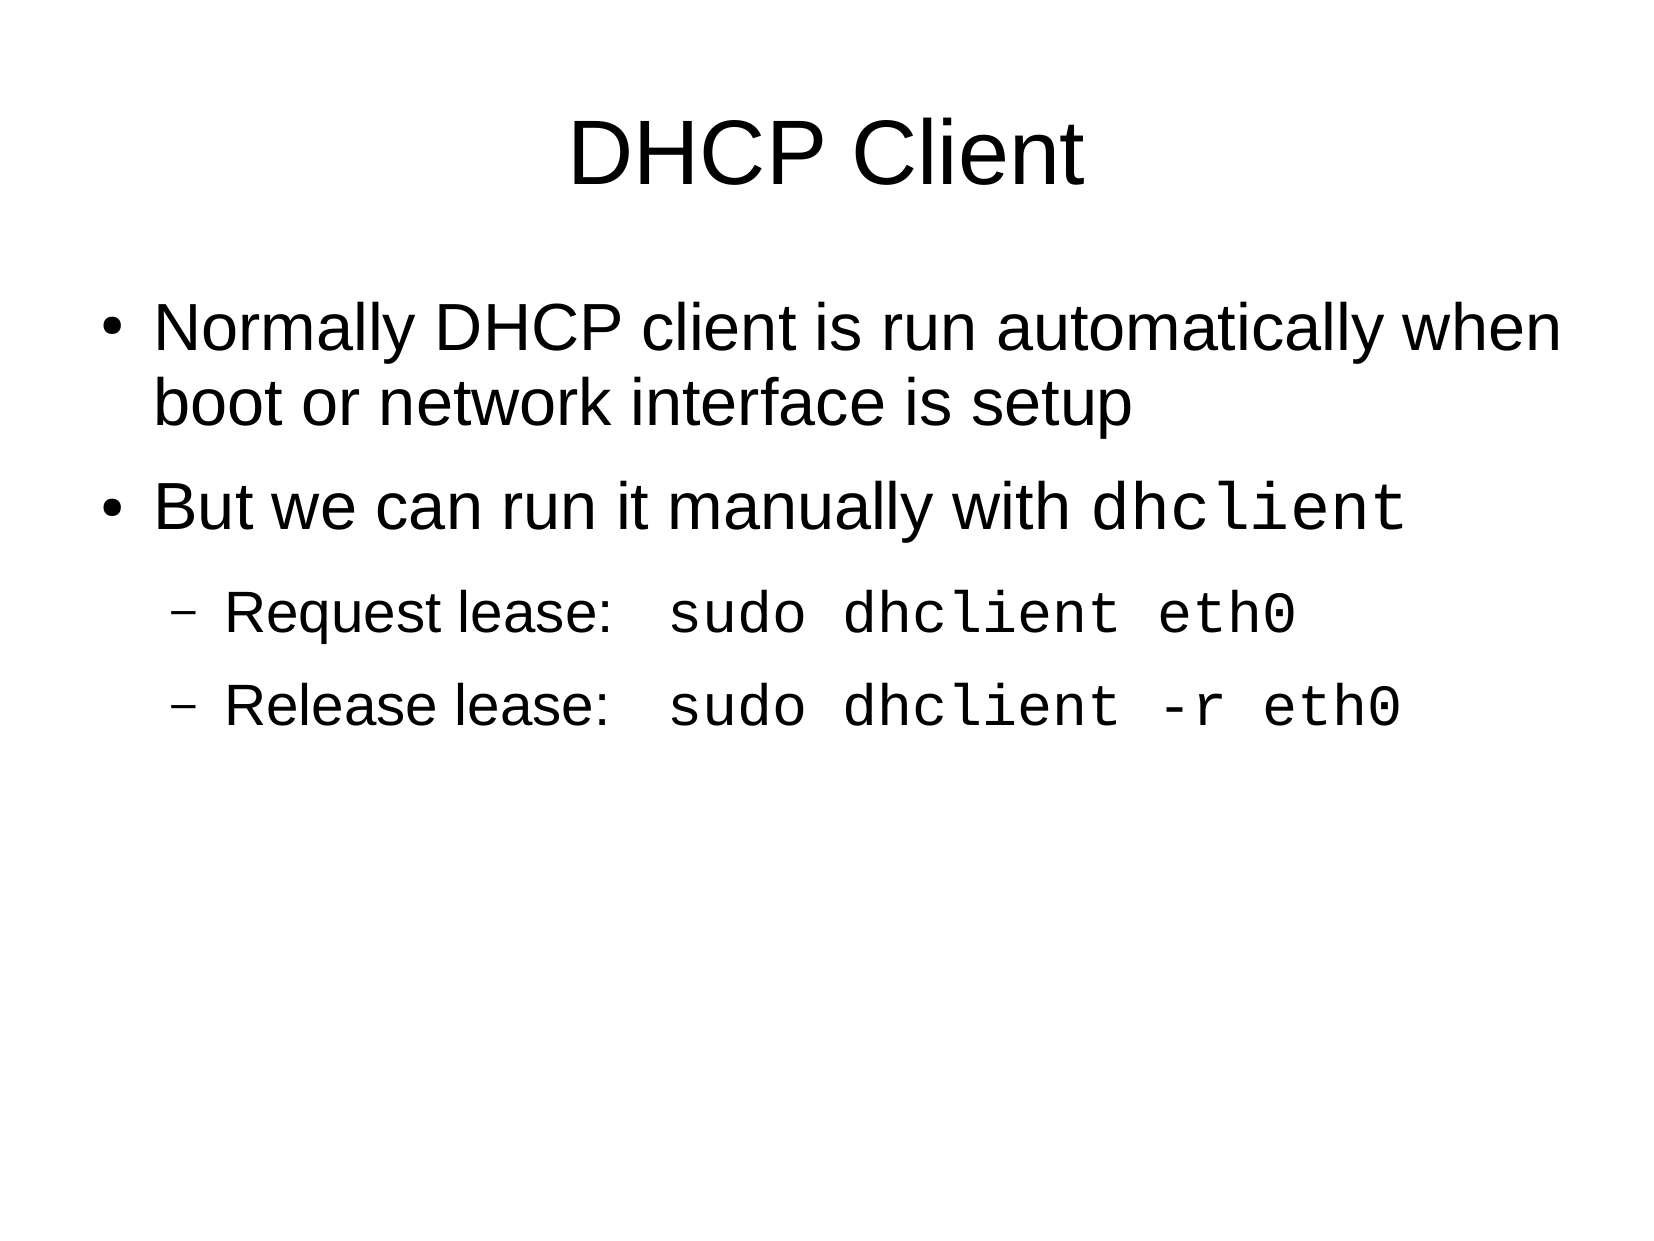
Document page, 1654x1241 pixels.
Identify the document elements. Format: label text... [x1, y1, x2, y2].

title DHCP Client [82, 49, 1571, 257]
list Normally DHCP client is run automatically when boot or network interface is setup But we can run it manually with dhclient Request lease: sudo dhclient eth0 Release lease: sudo dhclient -r eth0 [82, 290, 1571, 1010]
